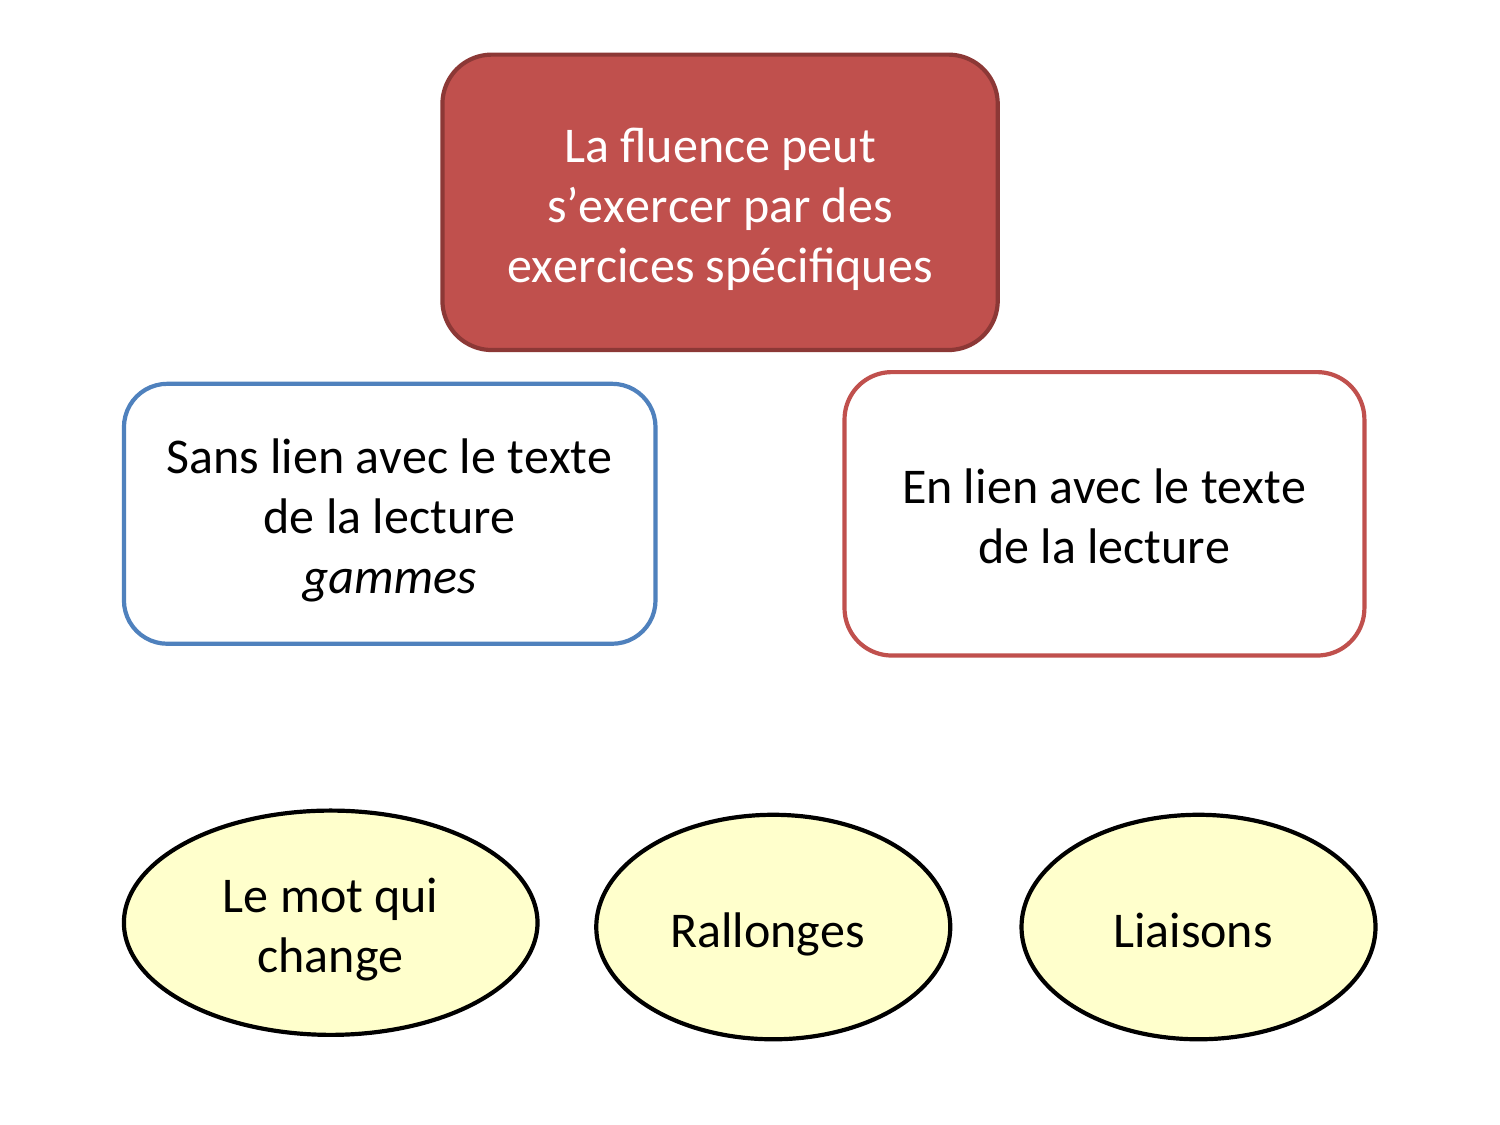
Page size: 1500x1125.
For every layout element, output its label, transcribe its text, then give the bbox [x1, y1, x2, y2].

text_box Liaisons [1021, 814, 1376, 1040]
text_box La fluence peut s’exercer par des exercices spécifiques [442, 54, 998, 351]
text_box En lien avec le texte de la lecture [844, 372, 1365, 656]
text_box Le mot qui change [123, 810, 538, 1035]
text_box Rallonges [596, 814, 951, 1040]
text_box Sans lien avec le texte de la lecture gammes [123, 383, 656, 644]
